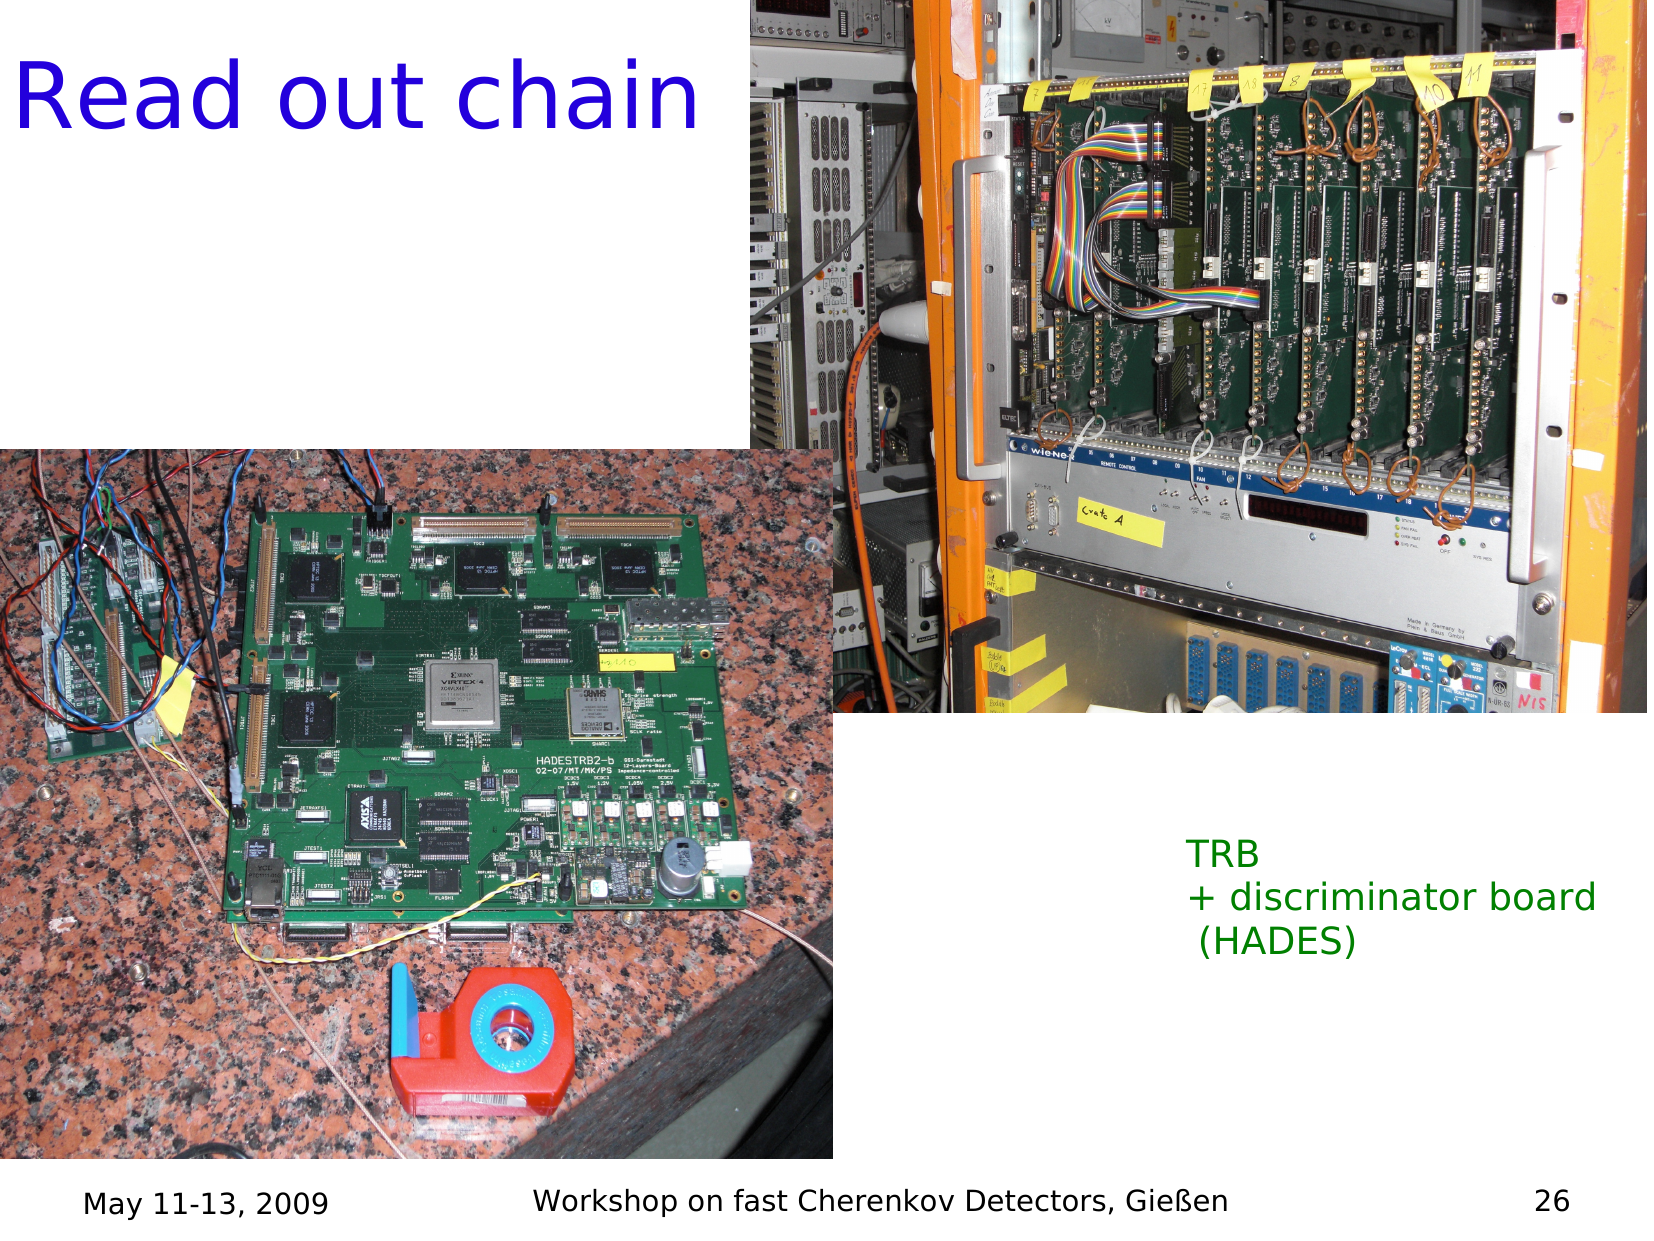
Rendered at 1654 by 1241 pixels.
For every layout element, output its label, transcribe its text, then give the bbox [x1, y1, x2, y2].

picture [0, 0, 1647, 1159]
text_box TRB + discriminator board (HADES) [1171, 825, 1613, 971]
title Read out chain [11, 42, 1501, 151]
